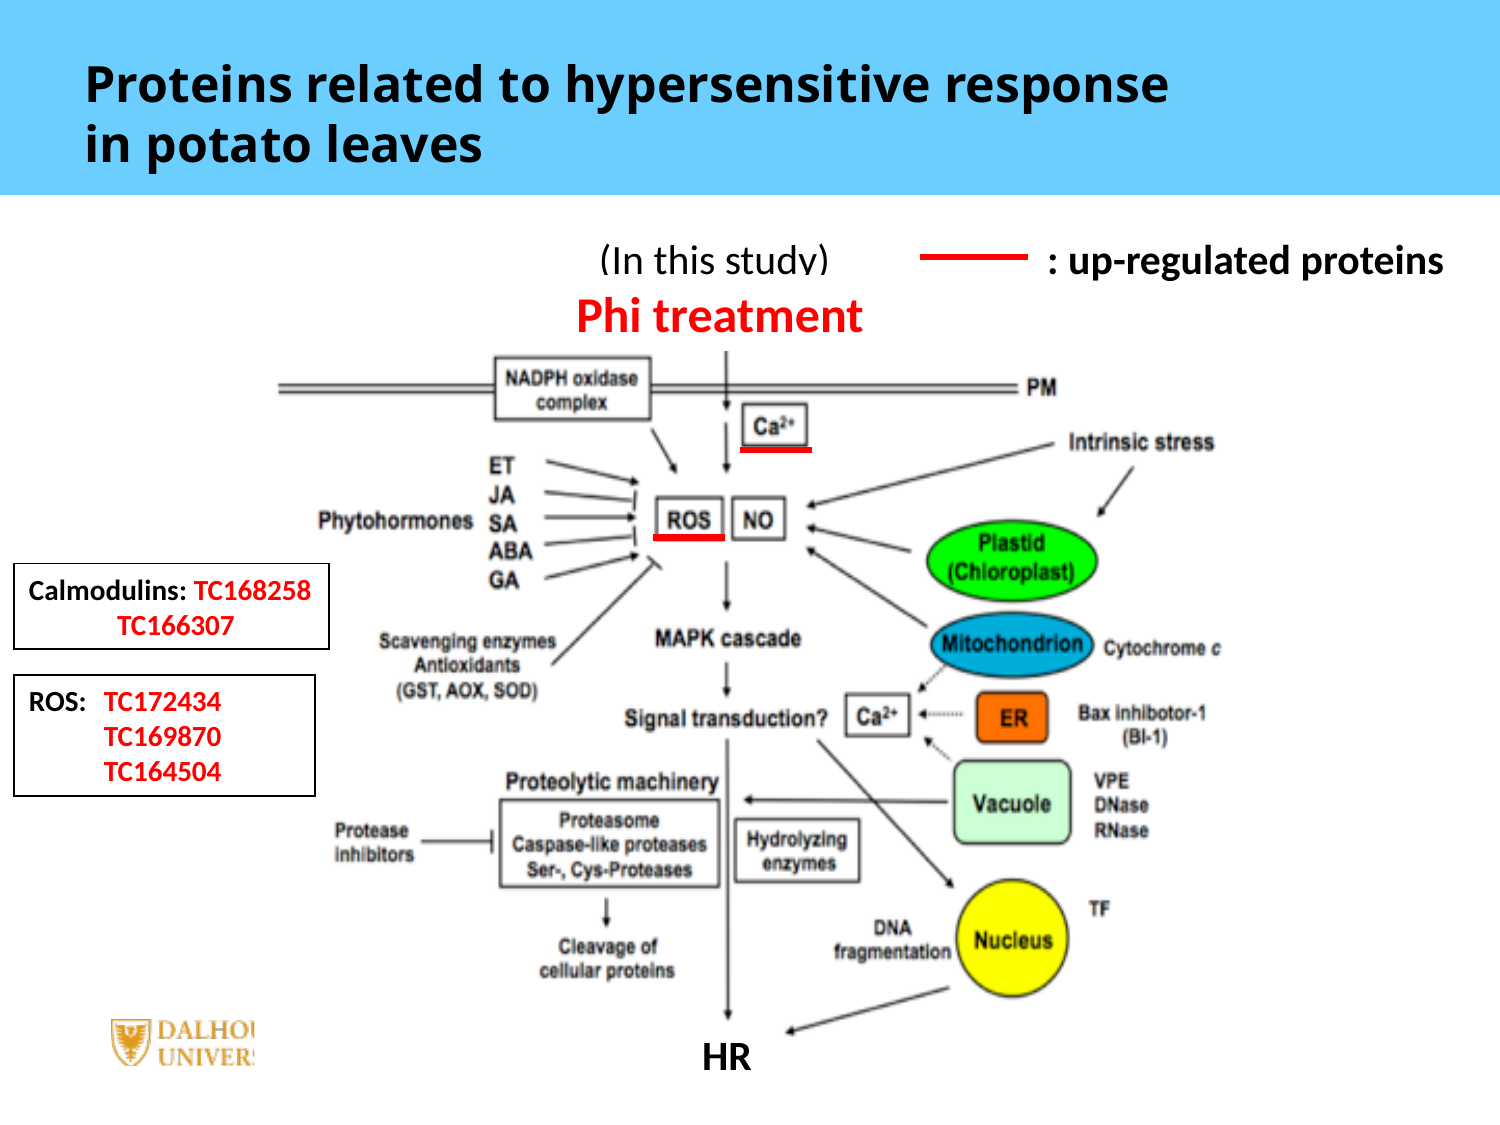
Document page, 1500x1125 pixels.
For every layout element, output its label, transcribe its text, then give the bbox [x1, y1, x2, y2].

text_box Calmodulins: TC168258 TC166307 [14, 563, 330, 649]
text_box HR [677, 1021, 776, 1088]
text_box ROS: TC172434 TC169870 TC164504 [14, 675, 316, 797]
text_box Phi treatment [561, 275, 883, 351]
text_box : up-regulated proteins [1031, 224, 1463, 291]
picture [254, 296, 1251, 1101]
text_box (In this study) [583, 224, 887, 291]
title Proteins related to hypersensitive response in potato leaves [69, 45, 1483, 233]
